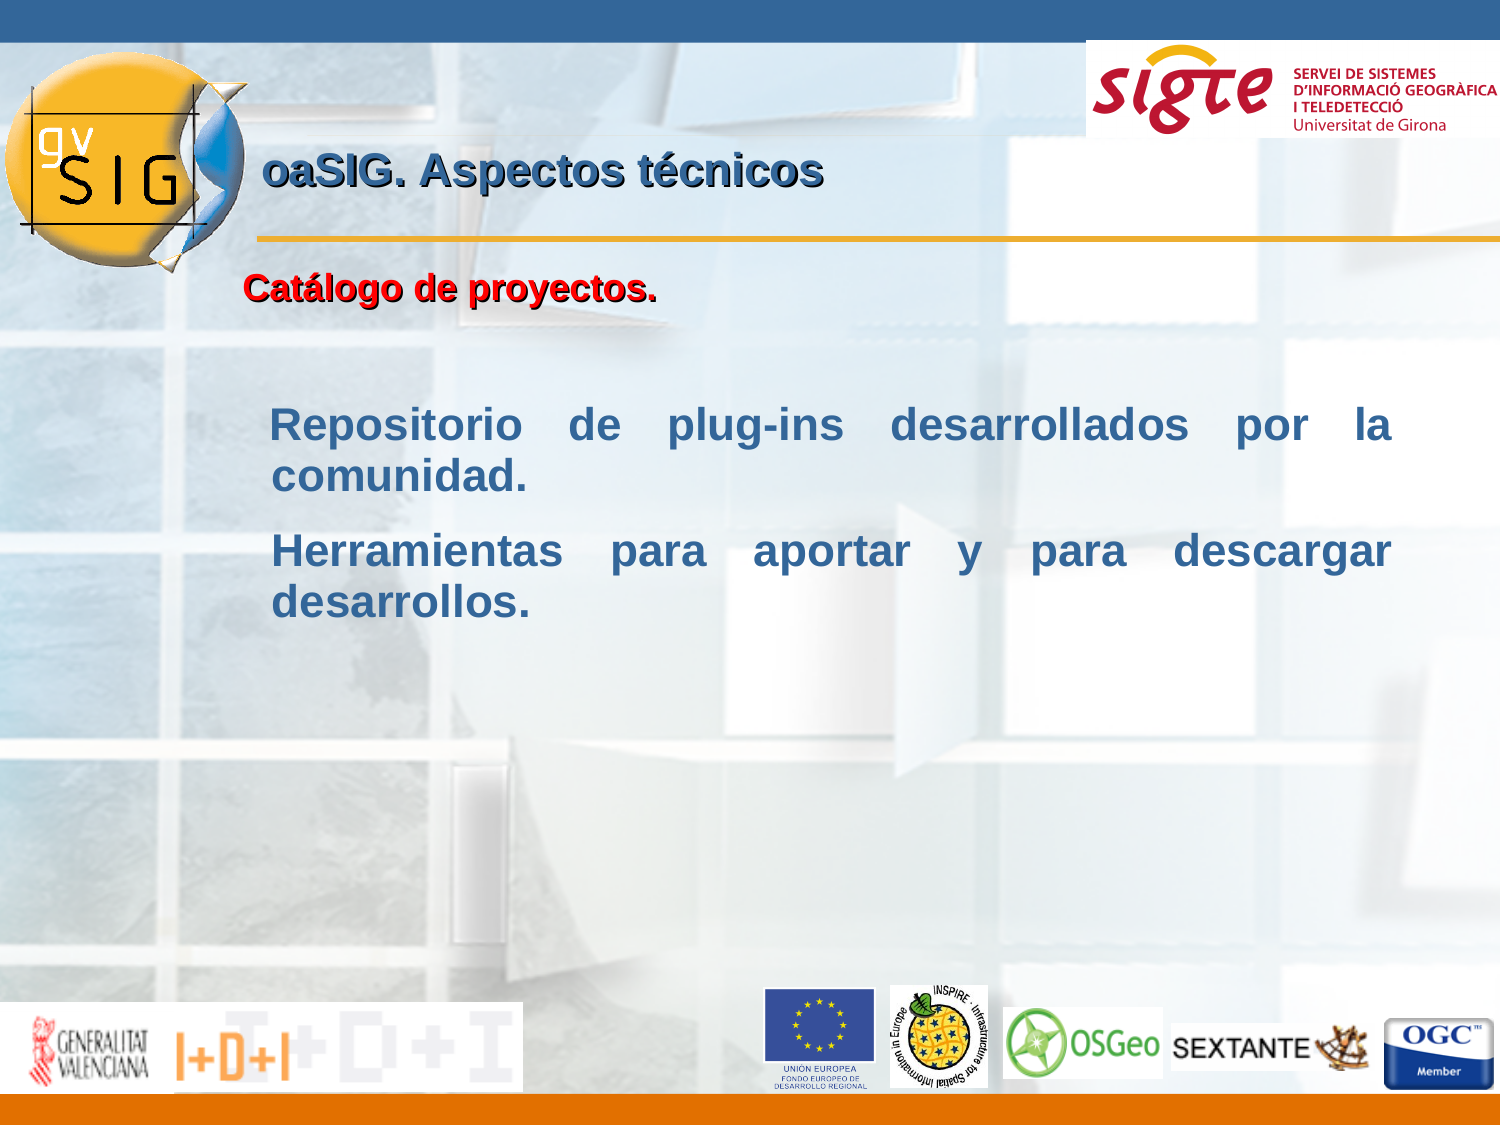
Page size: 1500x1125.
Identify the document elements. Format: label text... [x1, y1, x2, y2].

text_box Catálogo de proyectos. [227, 260, 1500, 322]
picture [890, 985, 988, 1088]
picture [1171, 1023, 1375, 1071]
list Repositorio de plug-ins desarrollados por la comunidad. Herramientas para aportar y para descargar desarrollos. [129, 340, 1394, 633]
picture [0, 1002, 523, 1094]
picture [1384, 1018, 1494, 1090]
picture [1086, 40, 1500, 138]
text_box oaSIG. Aspectos técnicos [246, 138, 1393, 207]
picture [0, 49, 250, 276]
picture [763, 987, 876, 1089]
picture [1003, 1007, 1163, 1079]
